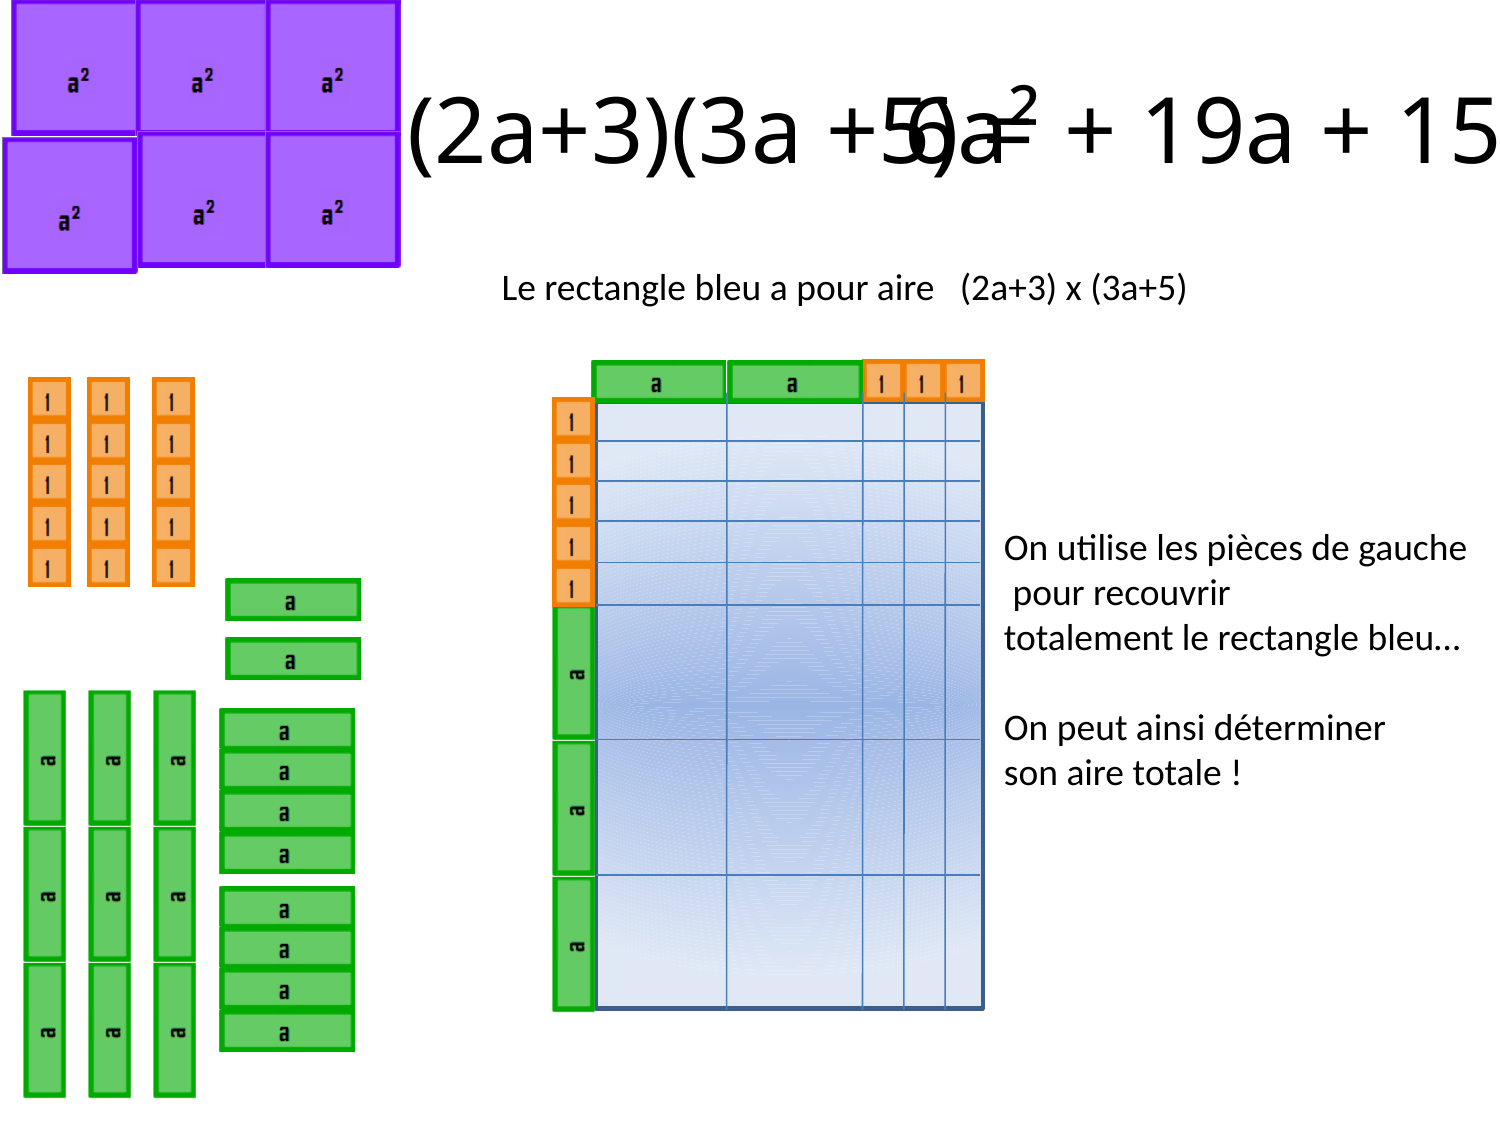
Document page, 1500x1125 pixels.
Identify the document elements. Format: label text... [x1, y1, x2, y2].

picture [224, 578, 361, 621]
text_box [728, 403, 862, 440]
text_box [864, 522, 903, 562]
text_box [905, 482, 944, 520]
picture [87, 377, 130, 587]
text_box [946, 402, 983, 1009]
text_box [905, 876, 944, 1009]
text_box [596, 403, 726, 440]
text_box On utilise les pièces de gauche pour recouvrir totalement le rectangle bleu… On peut ainsi déterminer son aire totale ! [989, 515, 1483, 801]
picture [23, 690, 66, 1099]
text_box [728, 563, 861, 604]
text_box [728, 482, 861, 520]
text_box [864, 482, 903, 520]
text_box [905, 522, 944, 562]
text_box [596, 442, 726, 480]
text_box [905, 606, 944, 739]
text_box [864, 402, 903, 440]
text_box [596, 482, 726, 520]
picture [28, 377, 71, 587]
picture [218, 886, 355, 1052]
text_box [864, 606, 903, 739]
picture [152, 377, 195, 587]
picture [552, 359, 985, 1013]
text_box [728, 606, 861, 739]
text_box [728, 522, 861, 562]
text_box [596, 876, 725, 1009]
text_box [728, 740, 861, 874]
picture [218, 708, 355, 874]
text_box [728, 876, 861, 1009]
text_box [905, 402, 944, 440]
text_box [864, 876, 903, 1009]
text_box (2a+3)(3a +5) = [392, 64, 1051, 189]
text_box [864, 740, 903, 874]
text_box [905, 442, 944, 480]
text_box Le rectangle bleu a pour aire (2a+3) x (3a+5) [486, 255, 1204, 316]
text_box [596, 740, 725, 874]
picture [224, 637, 361, 680]
text_box [596, 563, 726, 604]
picture [153, 690, 196, 1099]
text_box [864, 563, 903, 604]
text_box 6a² + 19a + 15 [1051, 64, 1500, 189]
text_box [596, 606, 726, 739]
picture [88, 690, 131, 1099]
text_box [905, 563, 944, 604]
text_box [905, 740, 944, 874]
text_box [596, 522, 726, 562]
text_box [864, 442, 903, 480]
text_box [728, 442, 862, 480]
picture [2, 0, 401, 274]
